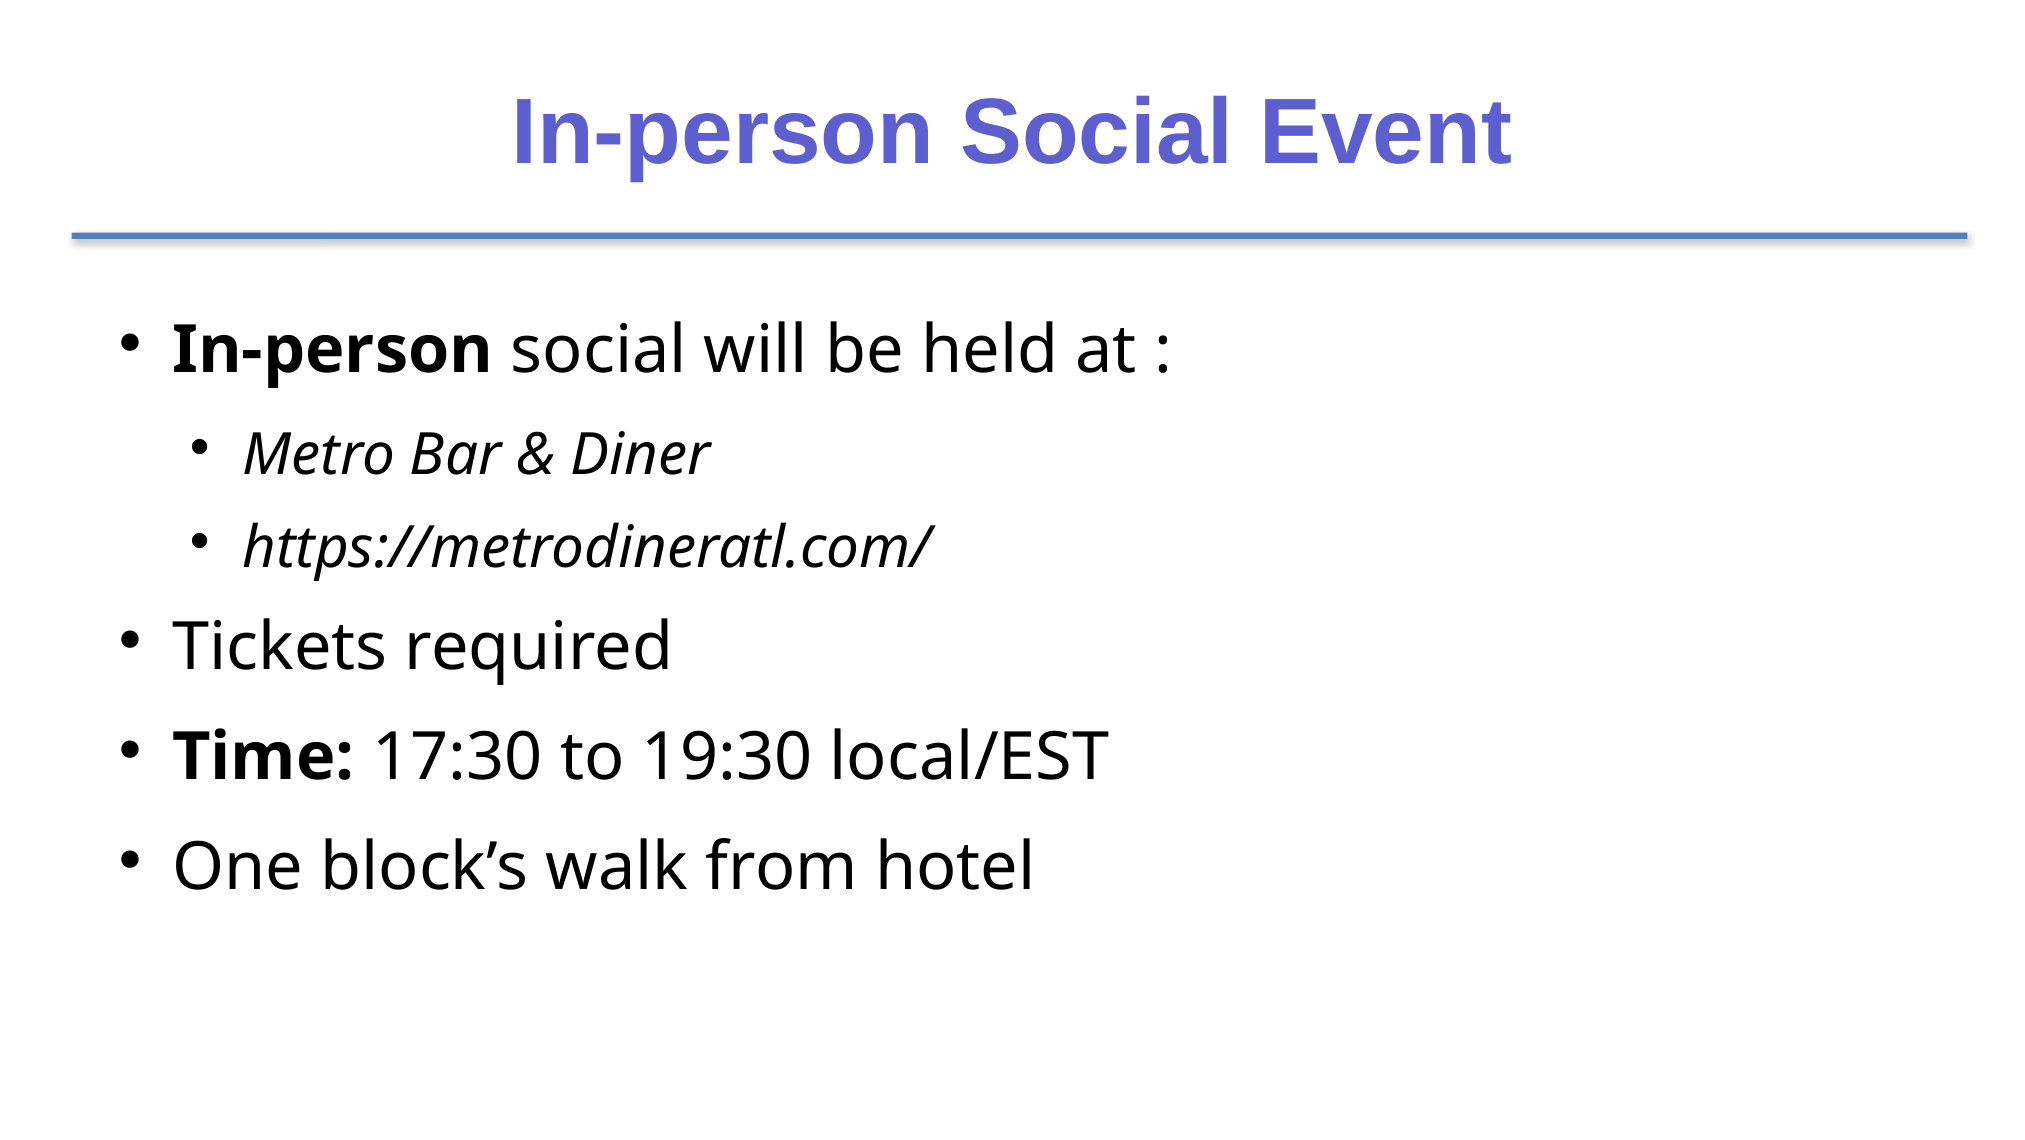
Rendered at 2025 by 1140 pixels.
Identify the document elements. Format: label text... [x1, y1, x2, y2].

text_box In-person Social Event [101, 45, 1924, 208]
text_box In-person social will be held at : Metro Bar & Diner https://metrodineratl.com/ Tickets required Time: 17:30 to 19:30 local/EST One block’s walk from hotel [101, 305, 1924, 968]
